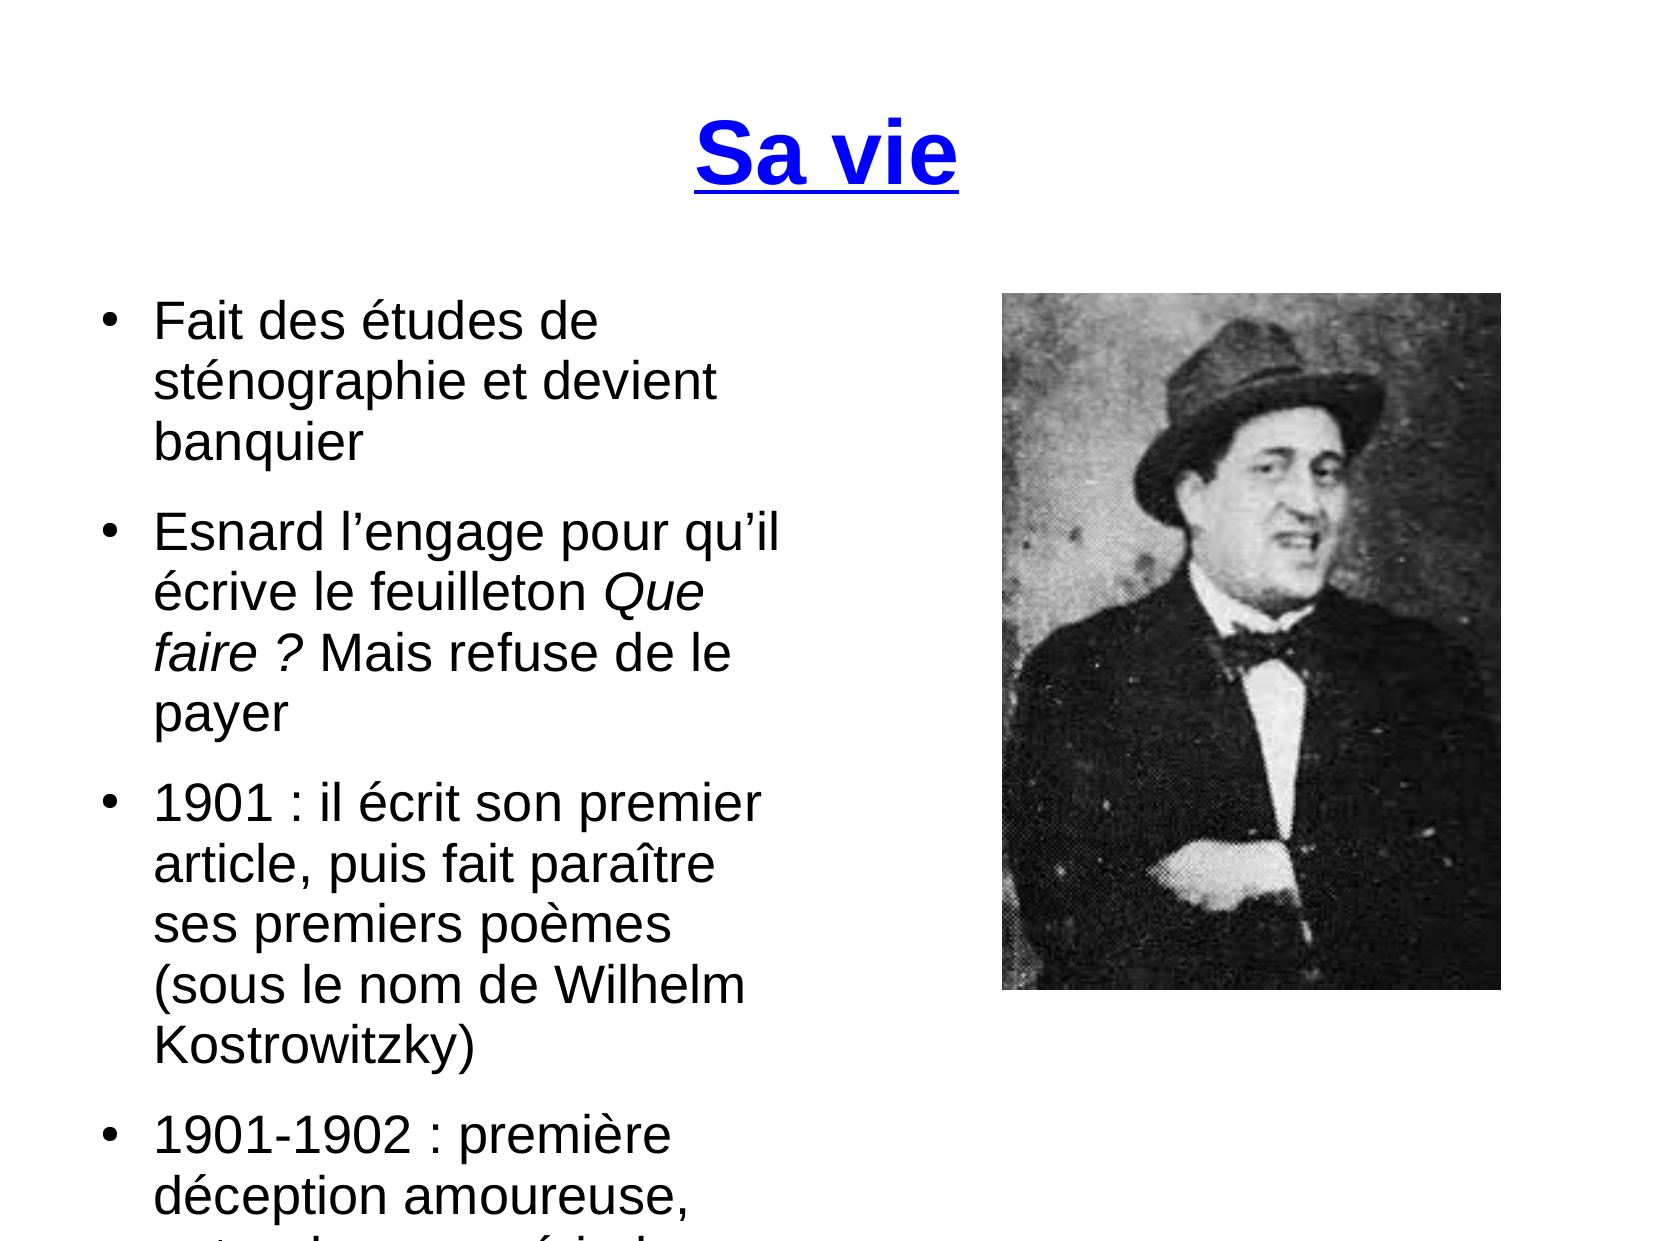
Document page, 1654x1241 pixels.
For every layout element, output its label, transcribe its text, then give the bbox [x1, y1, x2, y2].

title Sa vie [82, 49, 1571, 257]
list Fait des études de sténographie et devient banquier Esnard l’engage pour qu’il écrive le feuilleton Que faire ? Mais refuse de le payer 1901 : il écrit son premier article, puis fait paraître ses premiers poèmes (sous le nom de Wilhelm Kostrowitzky) 1901-1902 : première déception amoureuse, entre dans sa période « rhénane » [82, 290, 809, 1010]
picture [1002, 293, 1501, 990]
